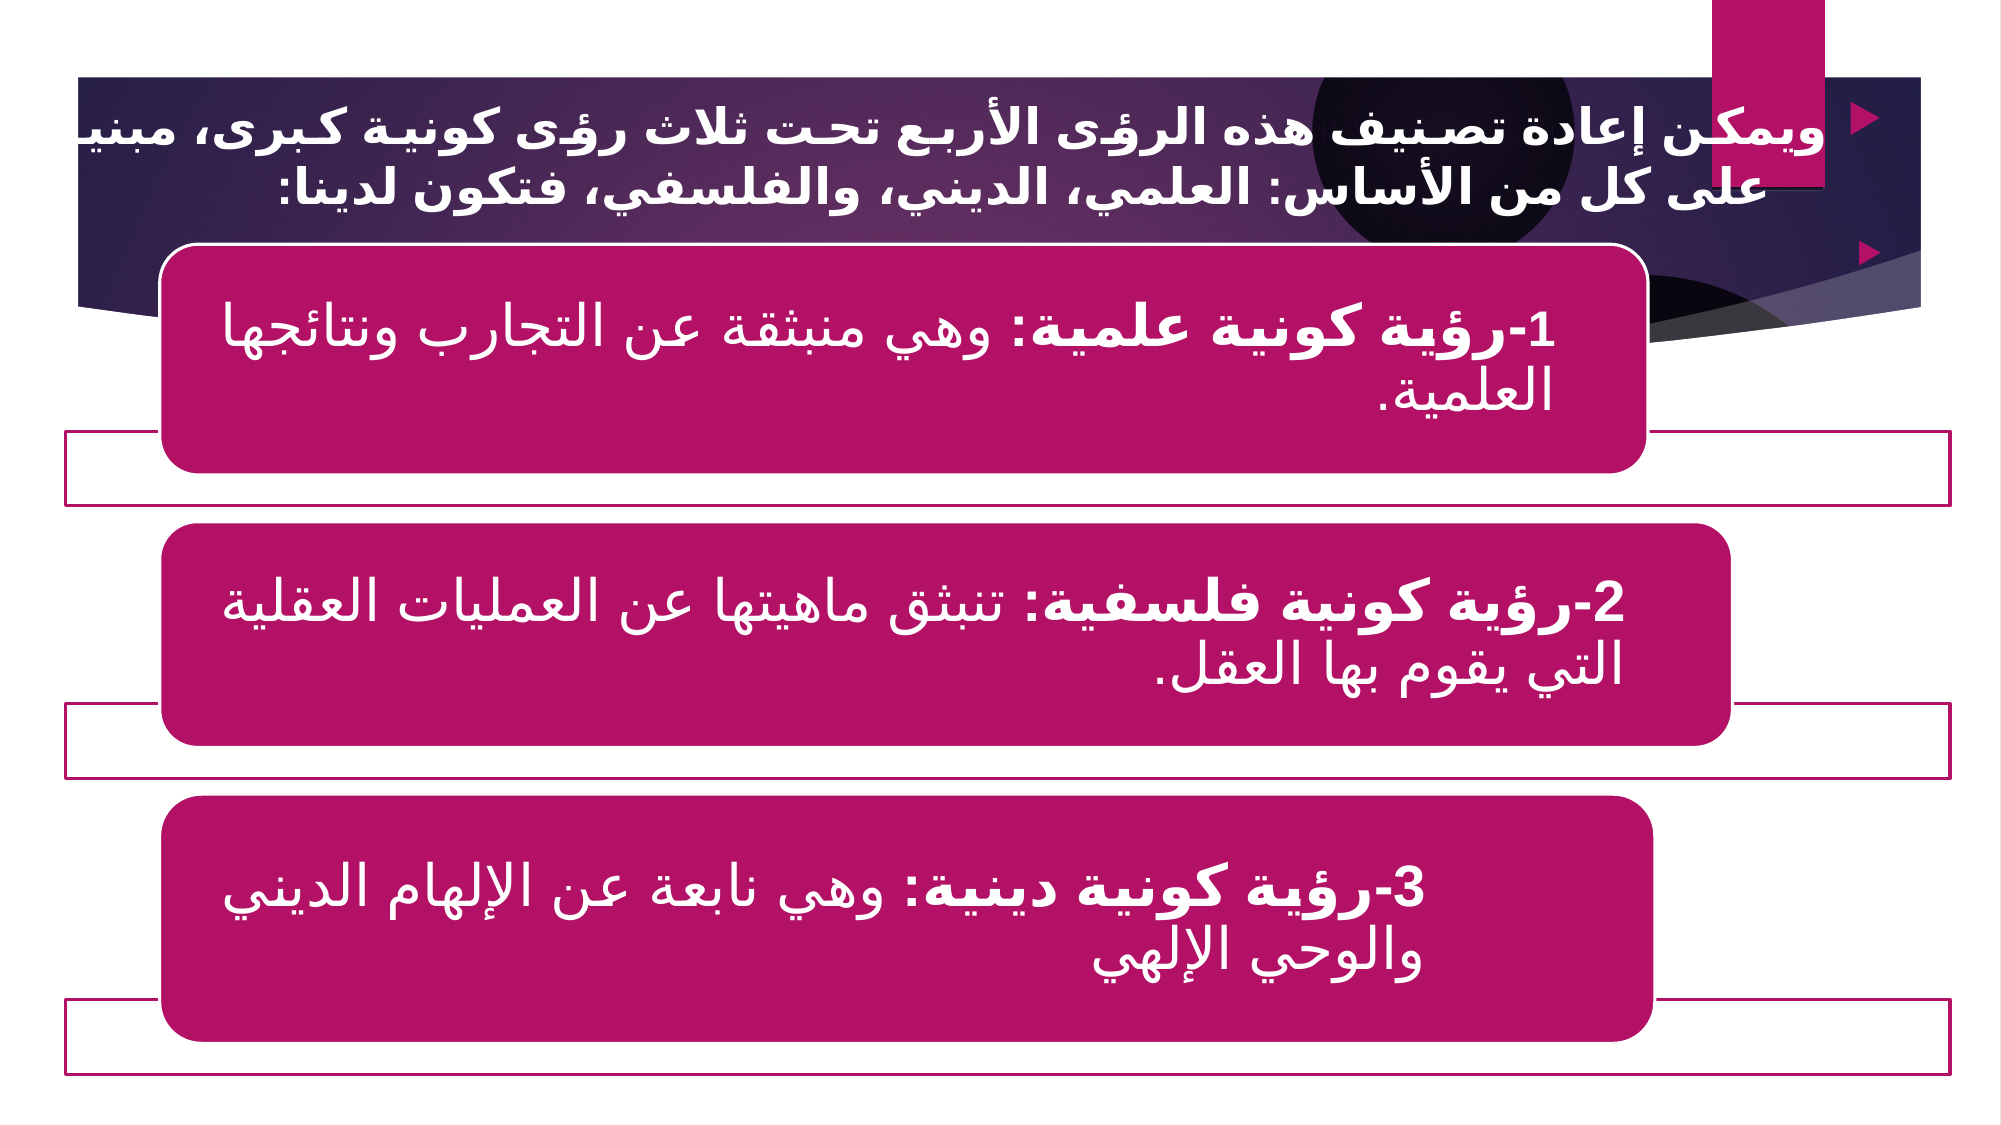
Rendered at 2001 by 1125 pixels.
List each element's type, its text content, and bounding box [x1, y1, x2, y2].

text_box 2-رؤية كونية فلسفية: تنبثق ماهيتها عن العمليات العقلية التي يقوم بها العقل. [159, 521, 1733, 748]
text_box 1-رؤية كونية علمية: وهي منبثقة عن التجارب ونتائجها العلمية. [159, 244, 1648, 475]
text_box 3-رؤية كونية دينية: وهي نابعة عن الإلهام الديني والوحي الإلهي [159, 794, 1655, 1044]
list ويمكن إعادة تصنيف هذه الرؤى الأربع تحت ثلاث رؤى كونية كبرى، مبنية على كل من الأساس: العلمي، الديني، والفلسفي، فتكون لدينا: [31, 86, 1900, 1084]
text_box [65, 704, 1950, 778]
text_box [65, 1000, 1950, 1074]
text_box [65, 431, 1950, 506]
